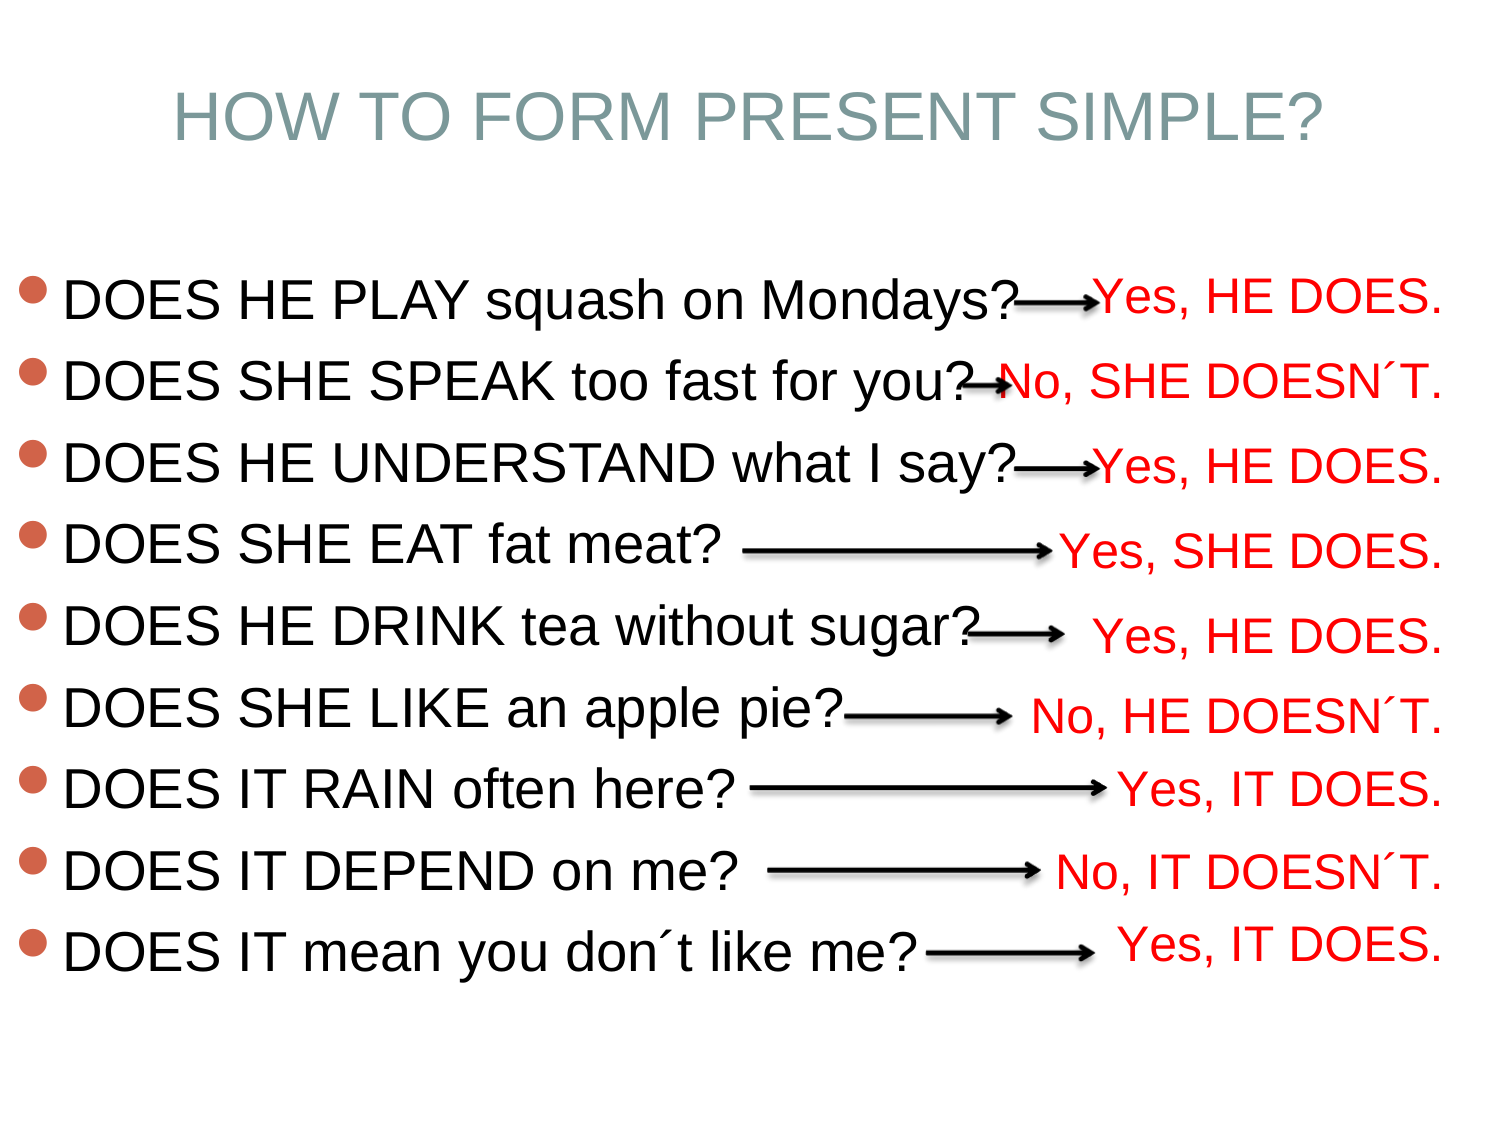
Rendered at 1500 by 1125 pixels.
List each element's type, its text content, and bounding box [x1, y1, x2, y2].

picture [758, 847, 1067, 903]
picture [834, 693, 1038, 748]
picture [953, 362, 1039, 417]
list DOES HE PLAY squash on Mondays? DOES SHE SPEAK too fast for you? DOES HE UNDERSTAND what I say? DOES SHE EAT fat meat? DOES HE DRINK tea without sugar? DOES SHE LIKE an apple pie? DOES IT RAIN often here? DOES IT DEPEND on me? DOES IT mean you don´t like me? [0, 255, 915, 1006]
title HOW TO FORM PRESENT SIMPLE? [49, 37, 1450, 162]
picture [958, 610, 1091, 666]
picture [740, 765, 1133, 820]
text_box Yes, HE DOES. No, SHE DOESN´T. Yes, HE DOES. Yes, SHE DOES. Yes, HE DOES. No, HE DOESN´T. Yes, IT DOES. No, IT DOESN´T. Yes, IT DOES. [915, 255, 1459, 1040]
picture [733, 528, 1079, 584]
picture [1004, 280, 1126, 335]
picture [1004, 446, 1126, 501]
picture [916, 929, 1121, 985]
